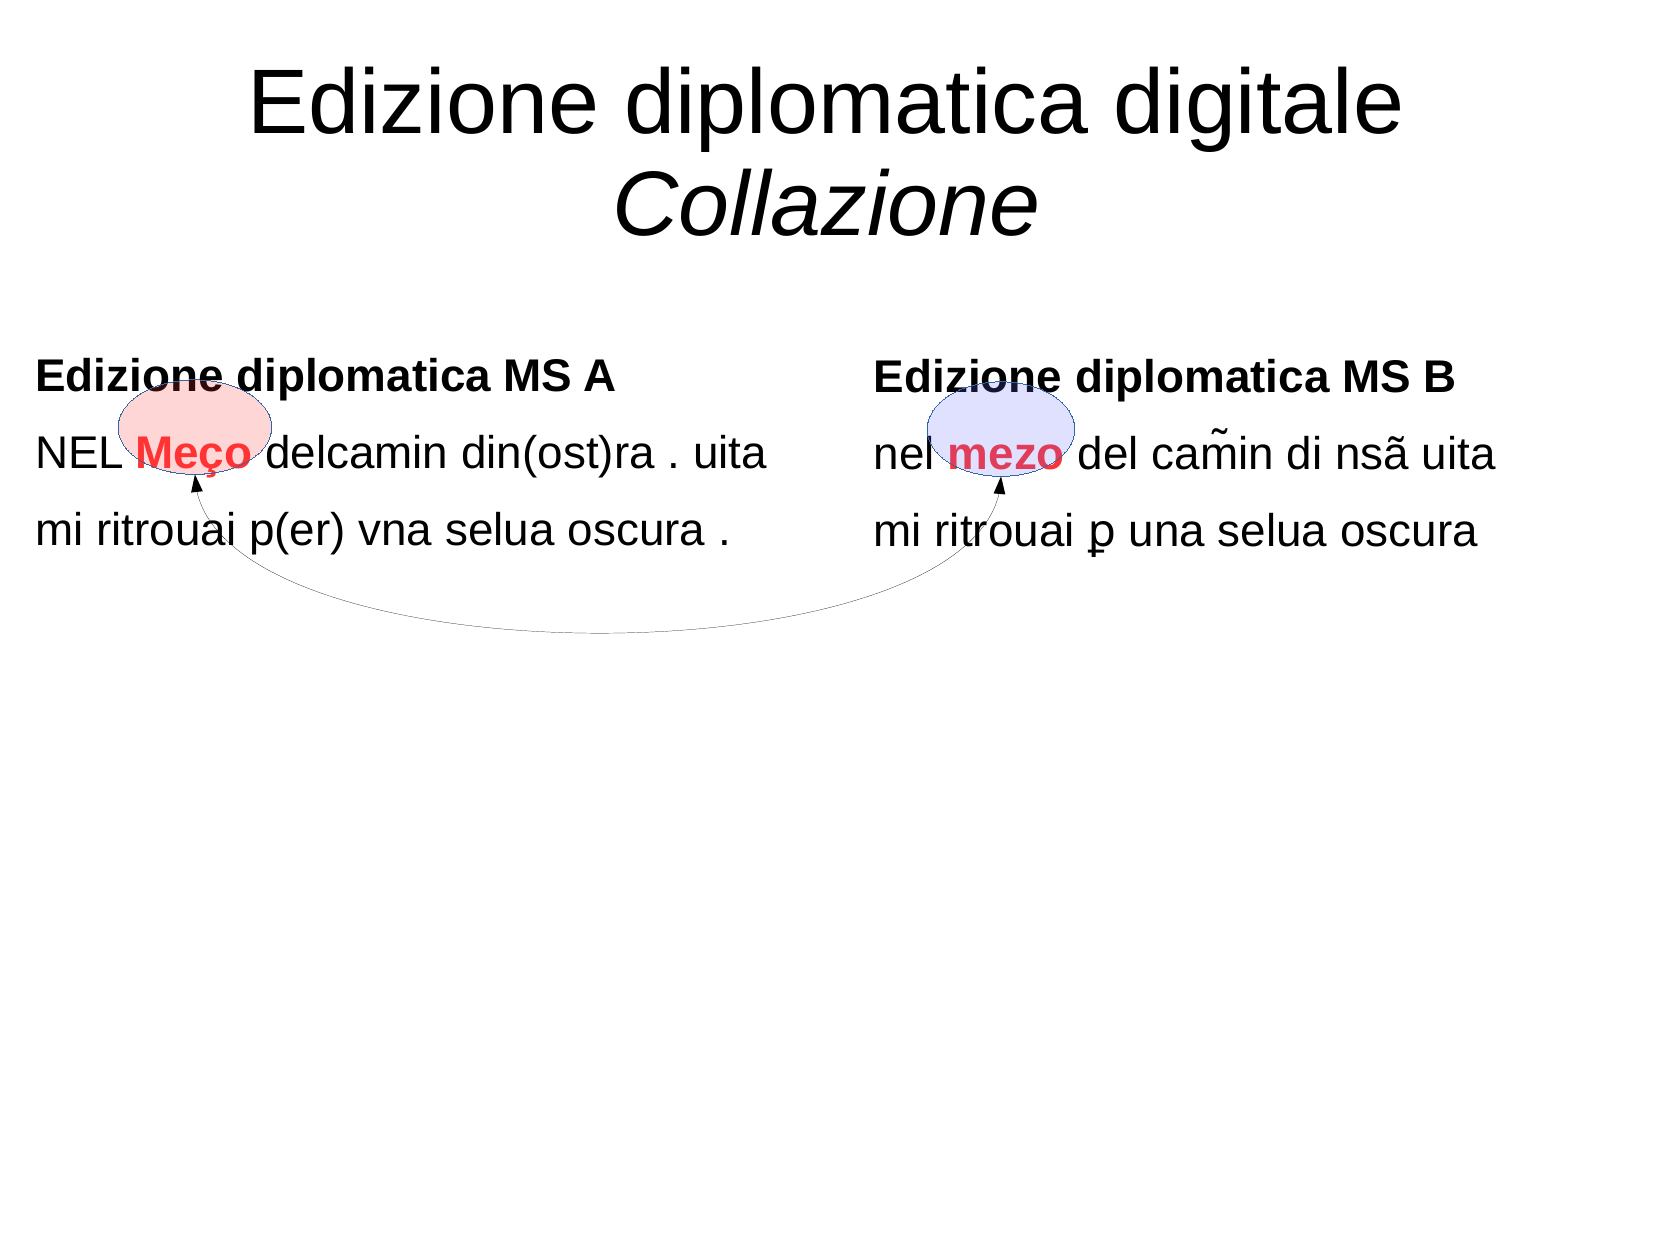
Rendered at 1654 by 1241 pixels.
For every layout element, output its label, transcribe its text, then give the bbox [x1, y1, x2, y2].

text_box [118, 379, 272, 475]
title Edizione diplomatica digitale Collazione [82, 49, 1571, 257]
list Edizione diplomatica MS B nel mezo del cam̃in di nsã uita mi ritrouai ꝑ una selua oscura [874, 325, 1642, 603]
text_box [927, 381, 1075, 477]
list Edizione diplomatica MS A NEL Meço delcamin din(ost)ra . uita mi ritrouai p(er) vna selua oscura . [35, 324, 857, 649]
